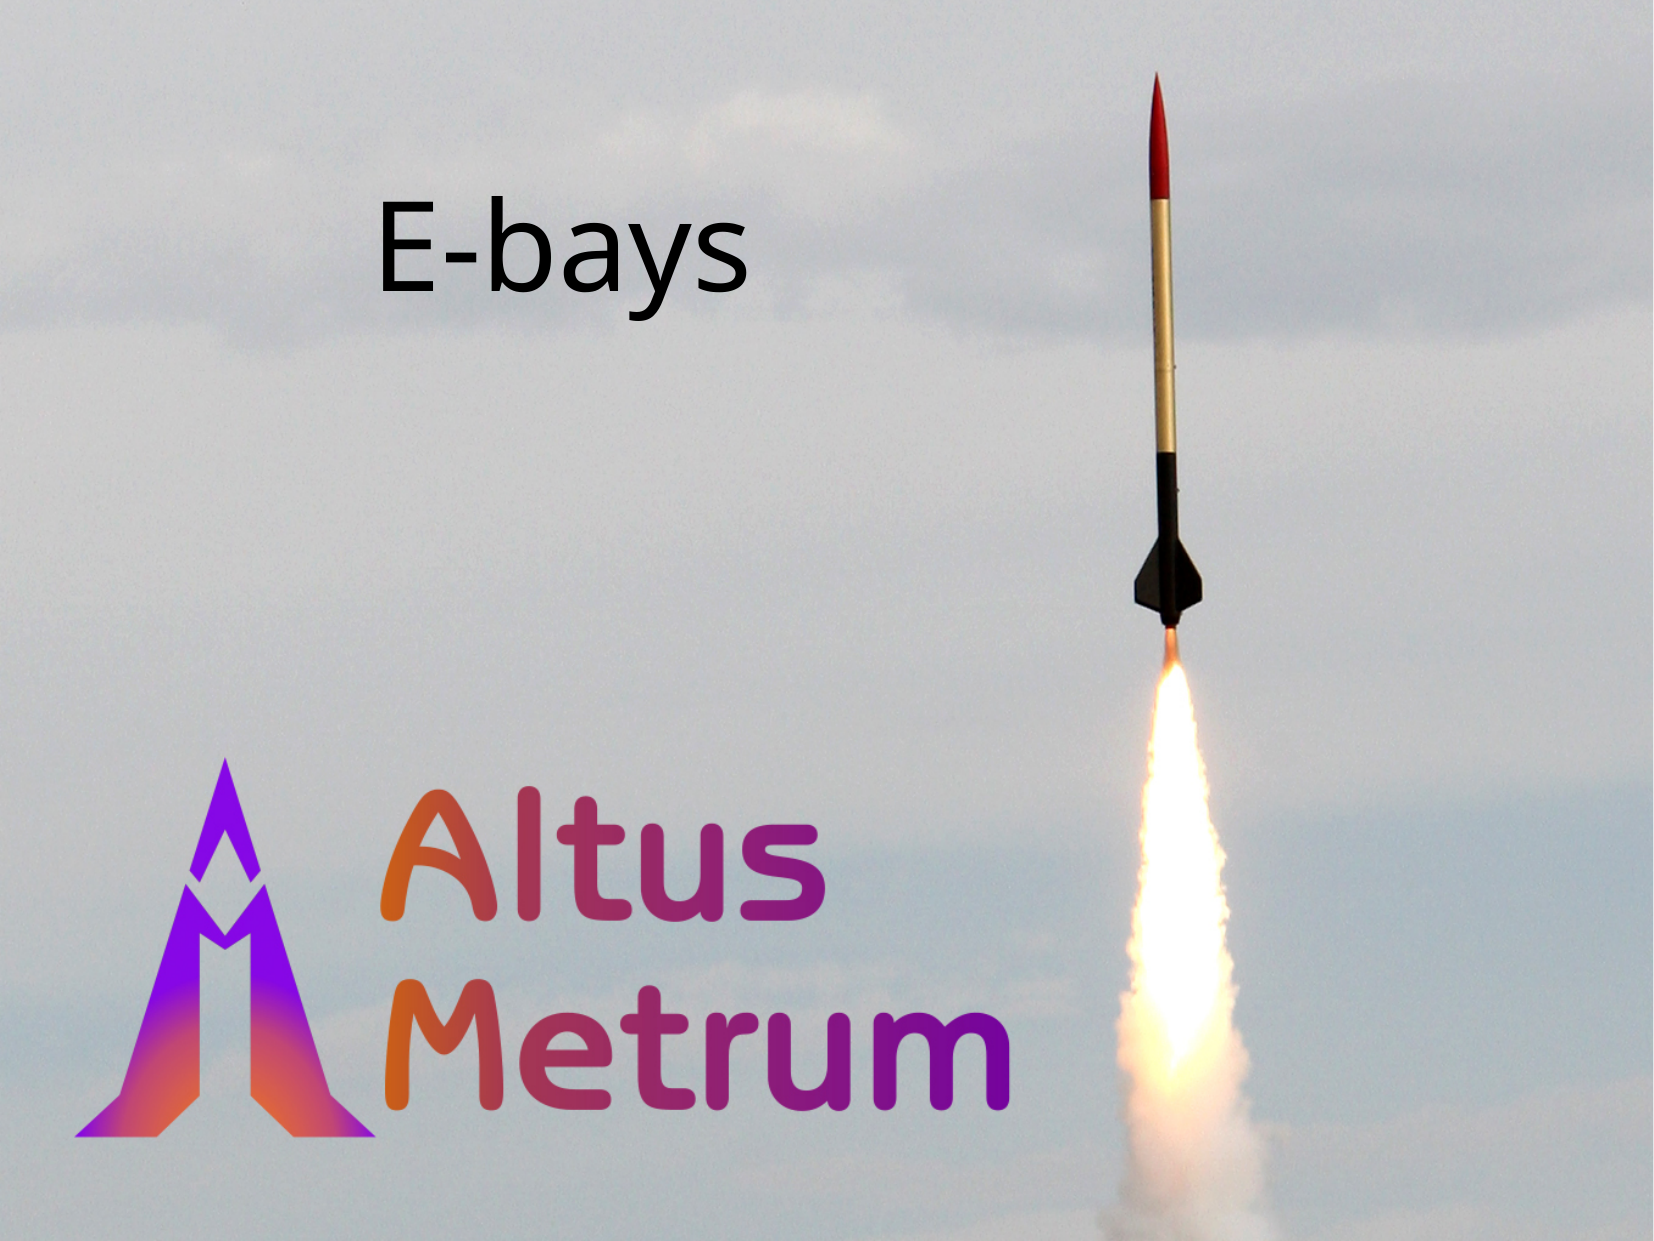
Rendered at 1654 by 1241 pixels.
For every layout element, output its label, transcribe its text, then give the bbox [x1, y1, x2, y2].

picture [0, 0, 1654, 1241]
text_box E-bays [74, 150, 1051, 311]
